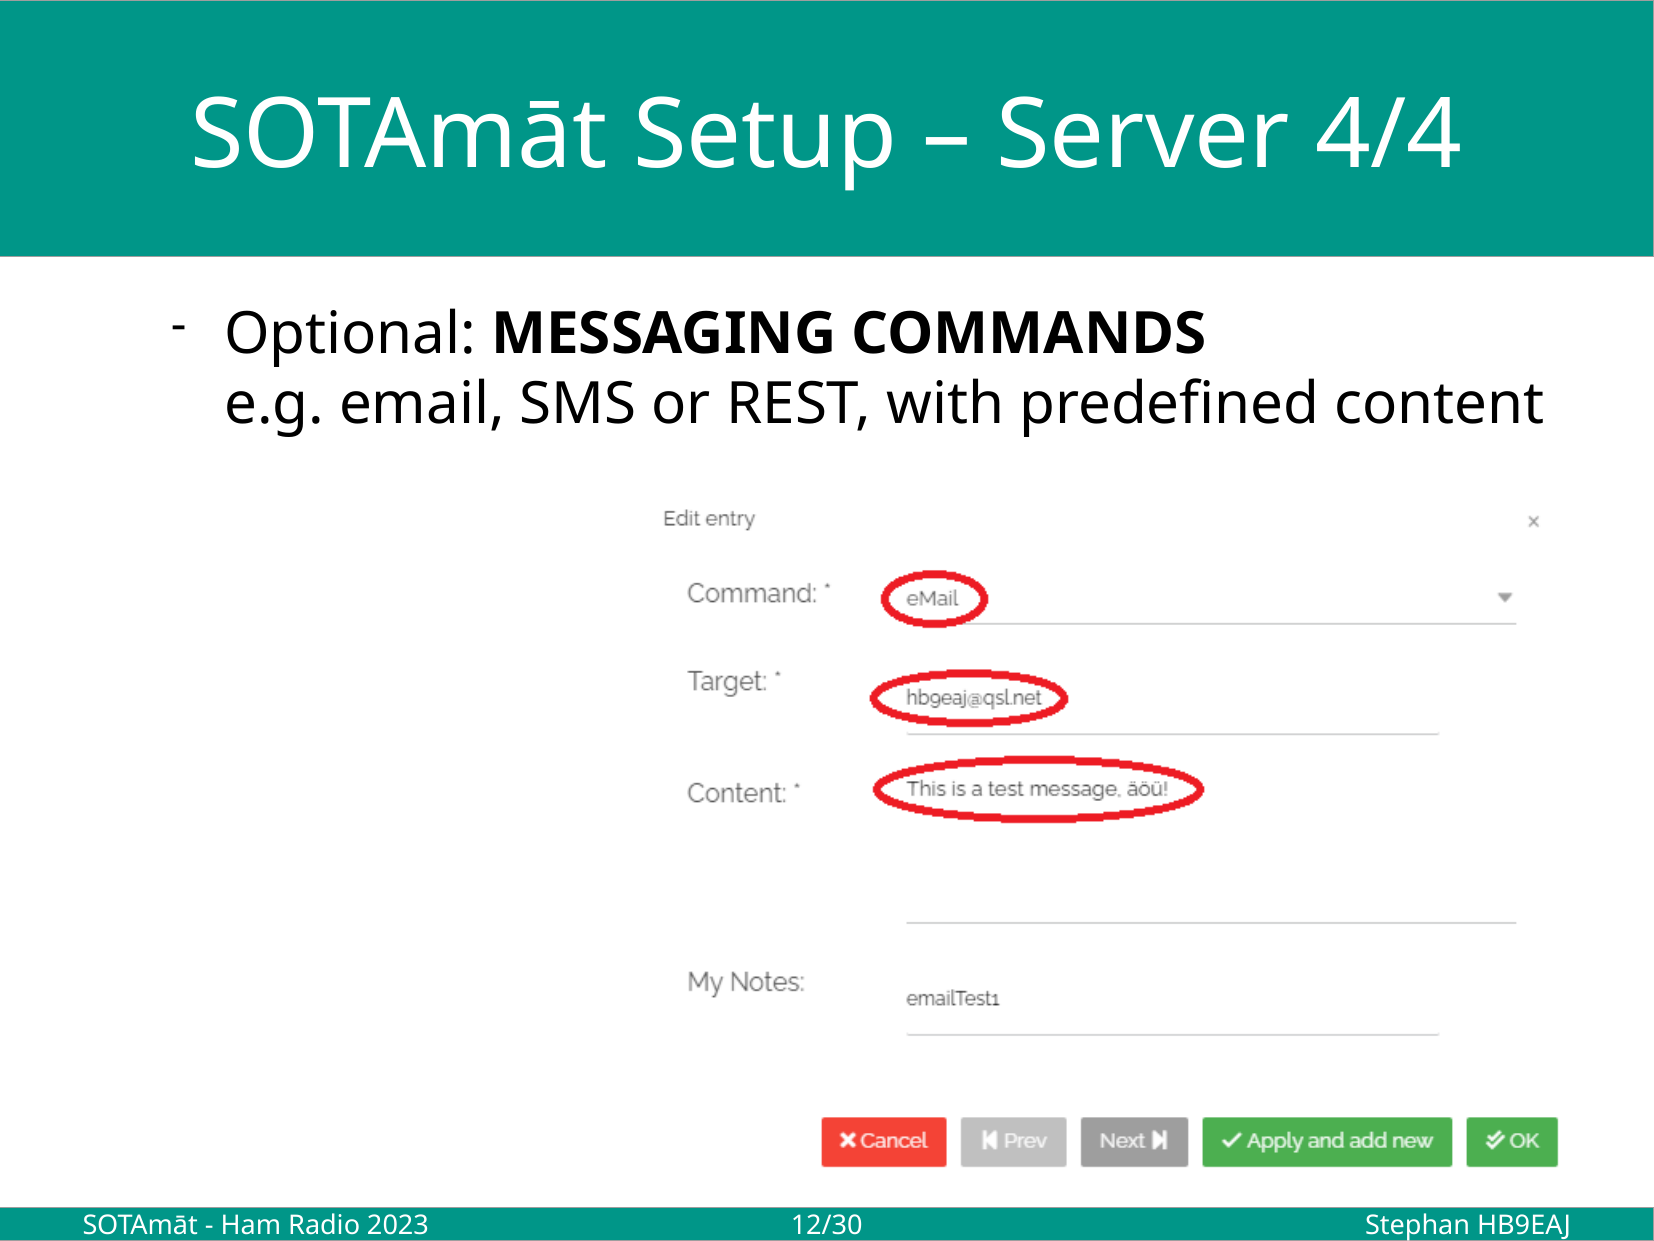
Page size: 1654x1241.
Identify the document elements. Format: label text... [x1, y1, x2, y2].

picture [654, 497, 1571, 1181]
list Optional: MESSAGING COMMANDS e.g. email, SMS or REST, with predefined content [82, 295, 1571, 1181]
title SOTAmāt Setup – Server 4/4 [82, 0, 1571, 257]
